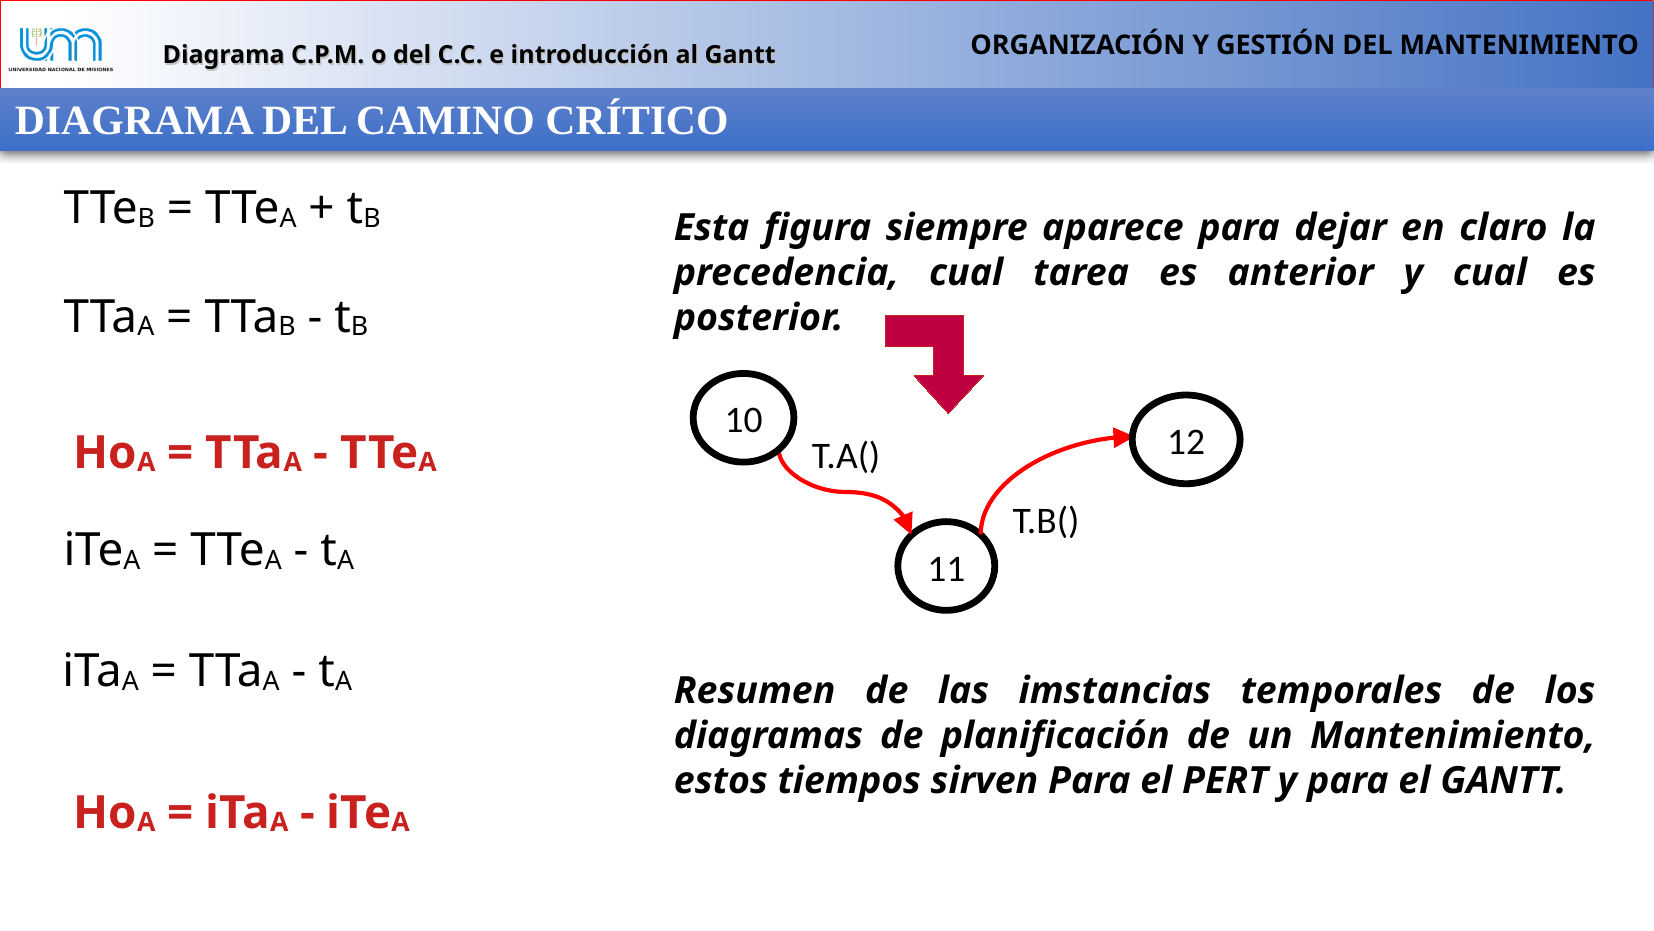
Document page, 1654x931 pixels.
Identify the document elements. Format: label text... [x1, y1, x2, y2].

text_box T.A() [797, 424, 935, 484]
text_box TTaA = TTaB - tB [48, 279, 589, 388]
text_box iTeA = TTeA - tA [48, 512, 575, 621]
text_box ORGANIZACIÓN Y GESTIÓN DEL MANTENIMIENTO [0, 0, 1654, 88]
text_box HoA = TTaA - TTeA [59, 414, 537, 495]
text_box T.B() [997, 488, 1167, 549]
text_box Diagrama C.P.M. o del C.C. e introducción al Gantt [147, 29, 827, 89]
text_box [885, 315, 984, 414]
text_box Esta figura siempre aparece para dejar en claro la precedencia, cual tarea es anterior y cual es posterior. [659, 195, 1612, 352]
text_box TTeB = TTeA + tB [48, 170, 599, 279]
text_box 10 [693, 373, 794, 463]
text_box DIAGRAMA DEL CAMINO CRÍTICO [0, 88, 1654, 151]
text_box 11 [897, 521, 995, 611]
text_box HoA = iTaA - iTeA [59, 775, 497, 855]
text_box Resumen de las imstancias temporales de los diagramas de planificación de un Mantenimiento, estos tiempos sirven Para el PERT y para el GANTT. [659, 659, 1612, 816]
text_box 12 [1132, 395, 1241, 484]
picture [0, 12, 121, 88]
text_box iTaA = TTaA - tA [47, 633, 569, 742]
